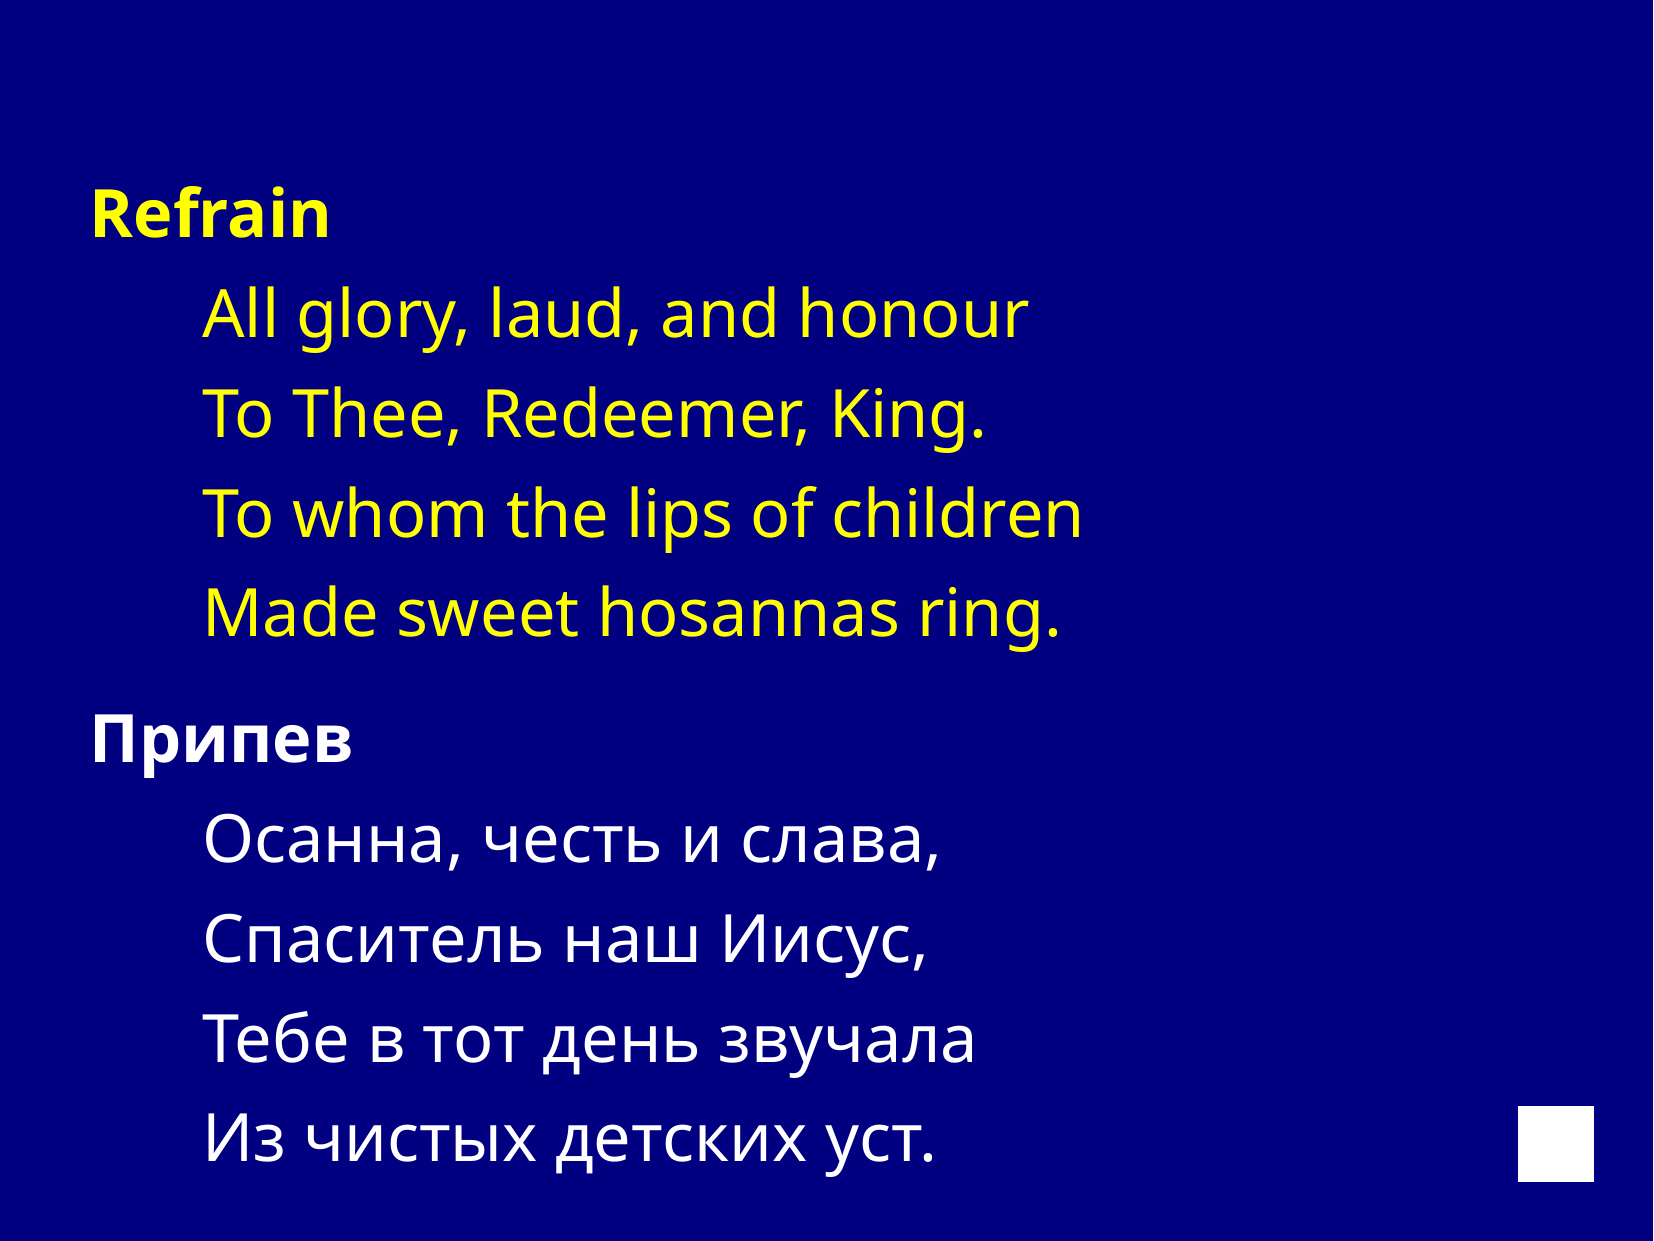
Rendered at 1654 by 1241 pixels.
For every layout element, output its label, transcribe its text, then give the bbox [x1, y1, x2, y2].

text_box [1518, 1106, 1594, 1182]
text_box Припев Осанна, честь и слава, Спаситель наш Иисус, Тебе в тот день звучала Из чистых детских уст. [75, 675, 1576, 1163]
text_box Refrain All glory, laud, and honour To Thee, Redeemer, King. To whom the lips of children Made sweet hosannas ring. [75, 150, 1576, 638]
